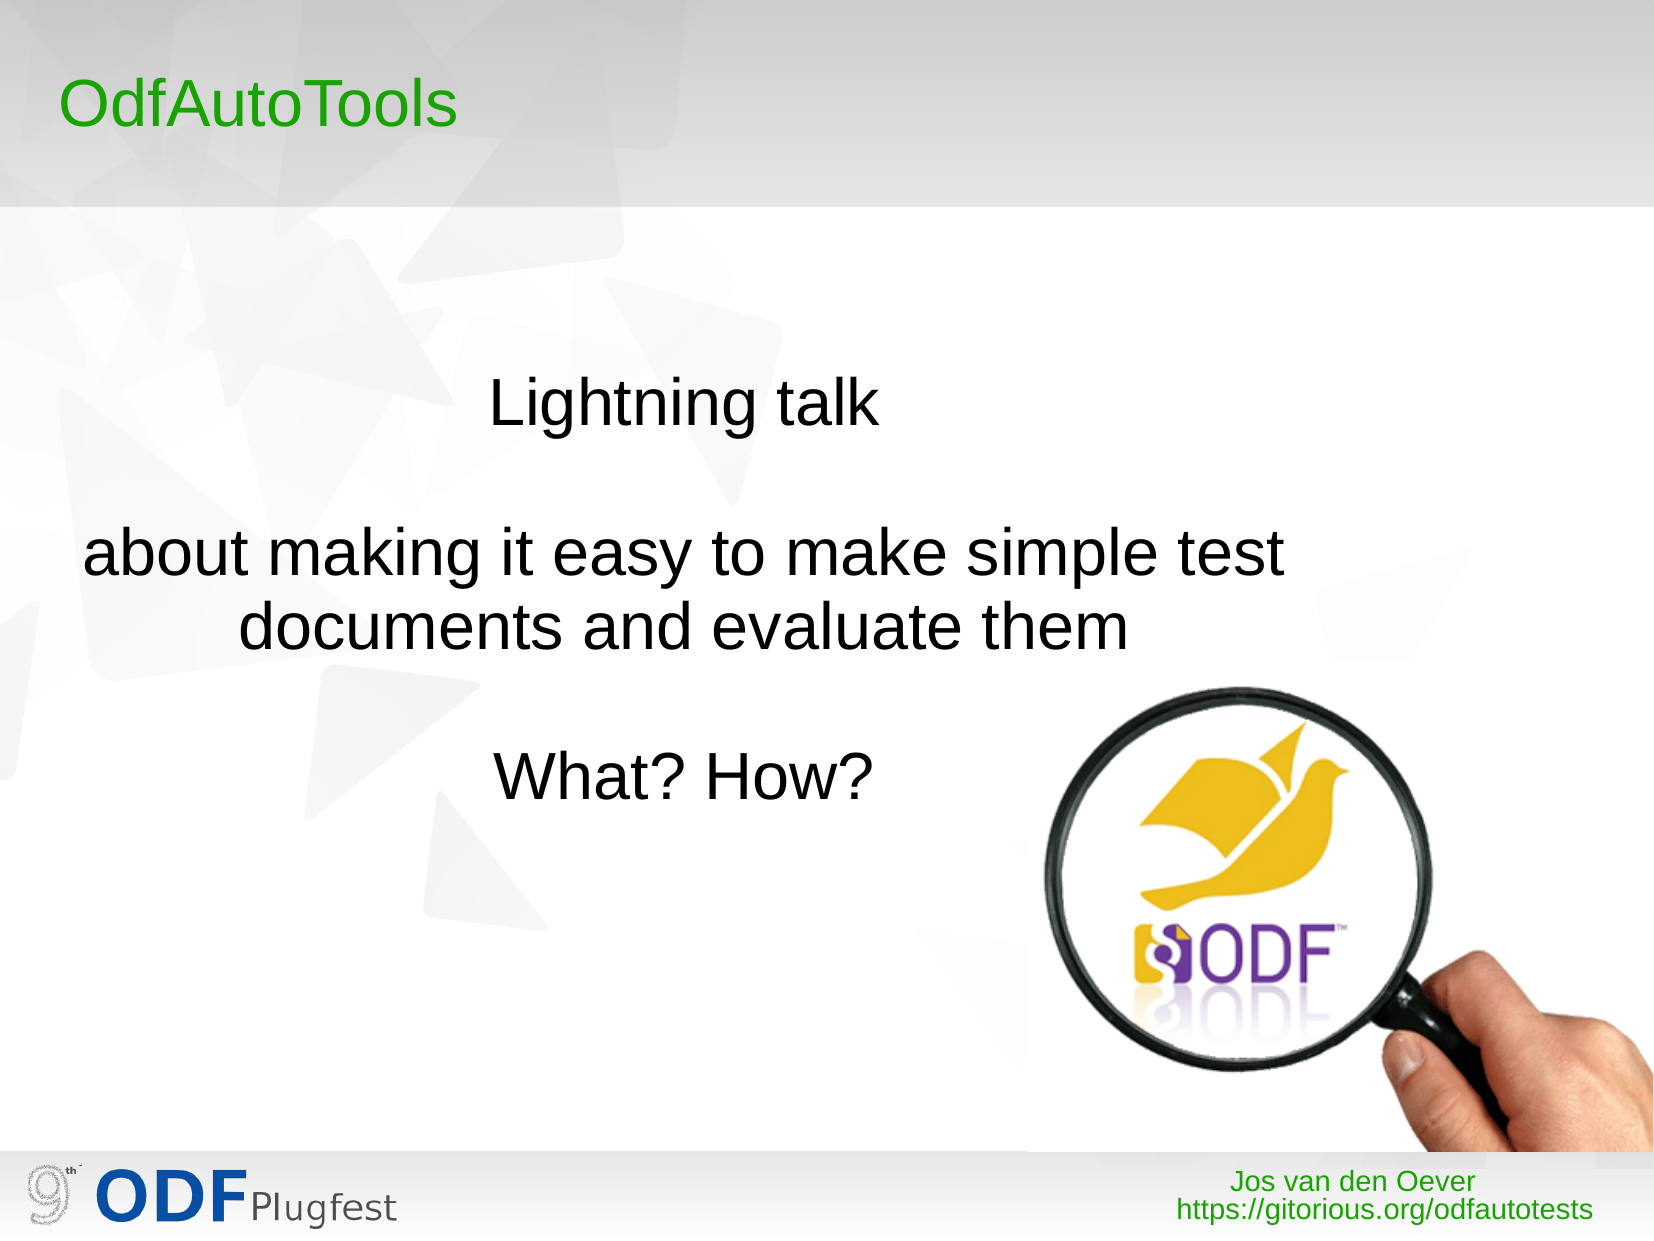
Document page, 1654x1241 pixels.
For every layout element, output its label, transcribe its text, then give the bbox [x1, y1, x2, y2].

picture [21, 1163, 402, 1232]
picture [0, 0, 783, 931]
picture [915, 548, 1654, 1169]
title OdfAutoTools [59, 29, 1595, 178]
subtitle Lightning talk about making it easy to make simple test documents and evaluate them What? How? [82, 290, 1538, 1010]
